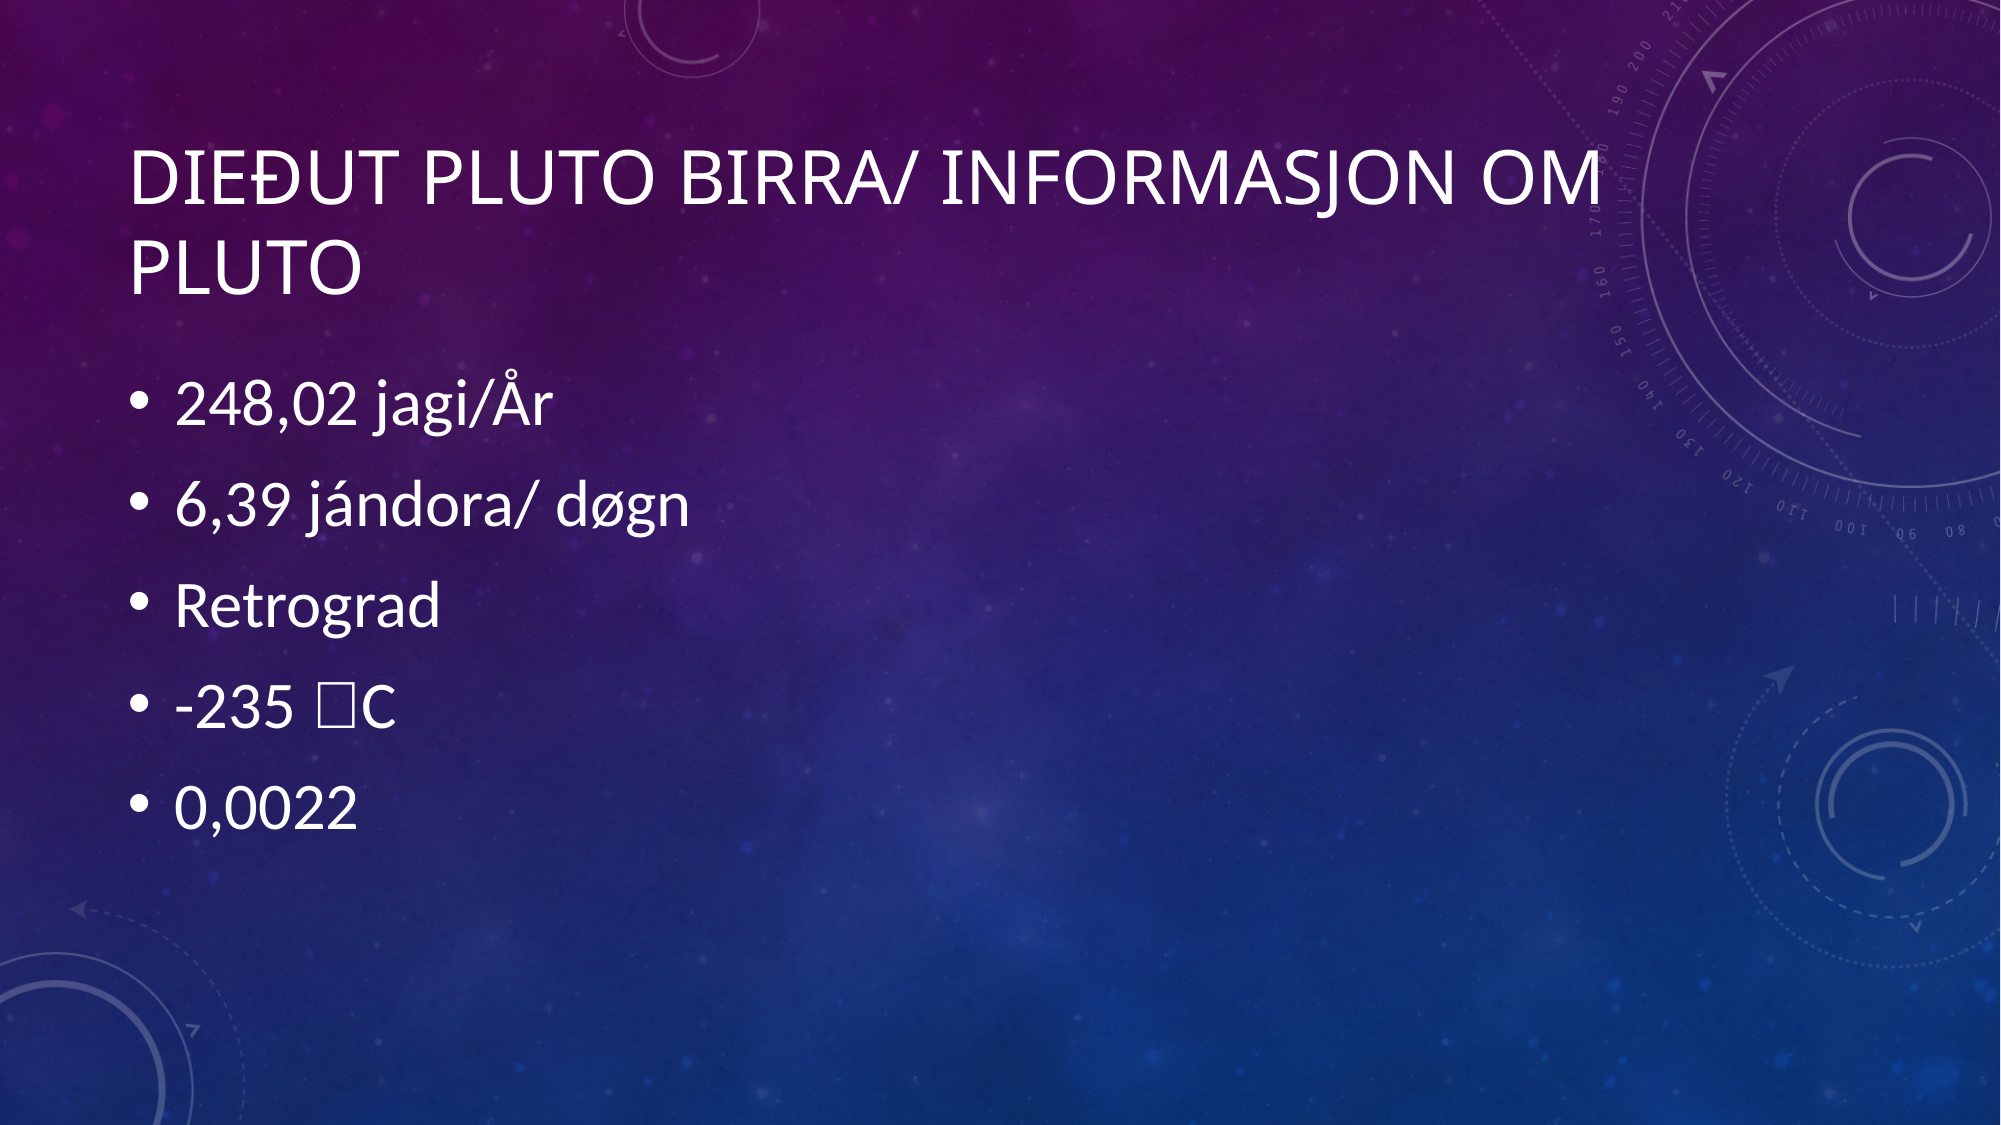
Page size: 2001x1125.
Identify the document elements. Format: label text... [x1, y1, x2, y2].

title Dieđut pluto birra/ Informasjon om pluto [112, 99, 1775, 339]
list 248,02 jagi/År 6,39 jándora/ døgn Retrograd -235 C 0,0022 [112, 351, 1775, 950]
